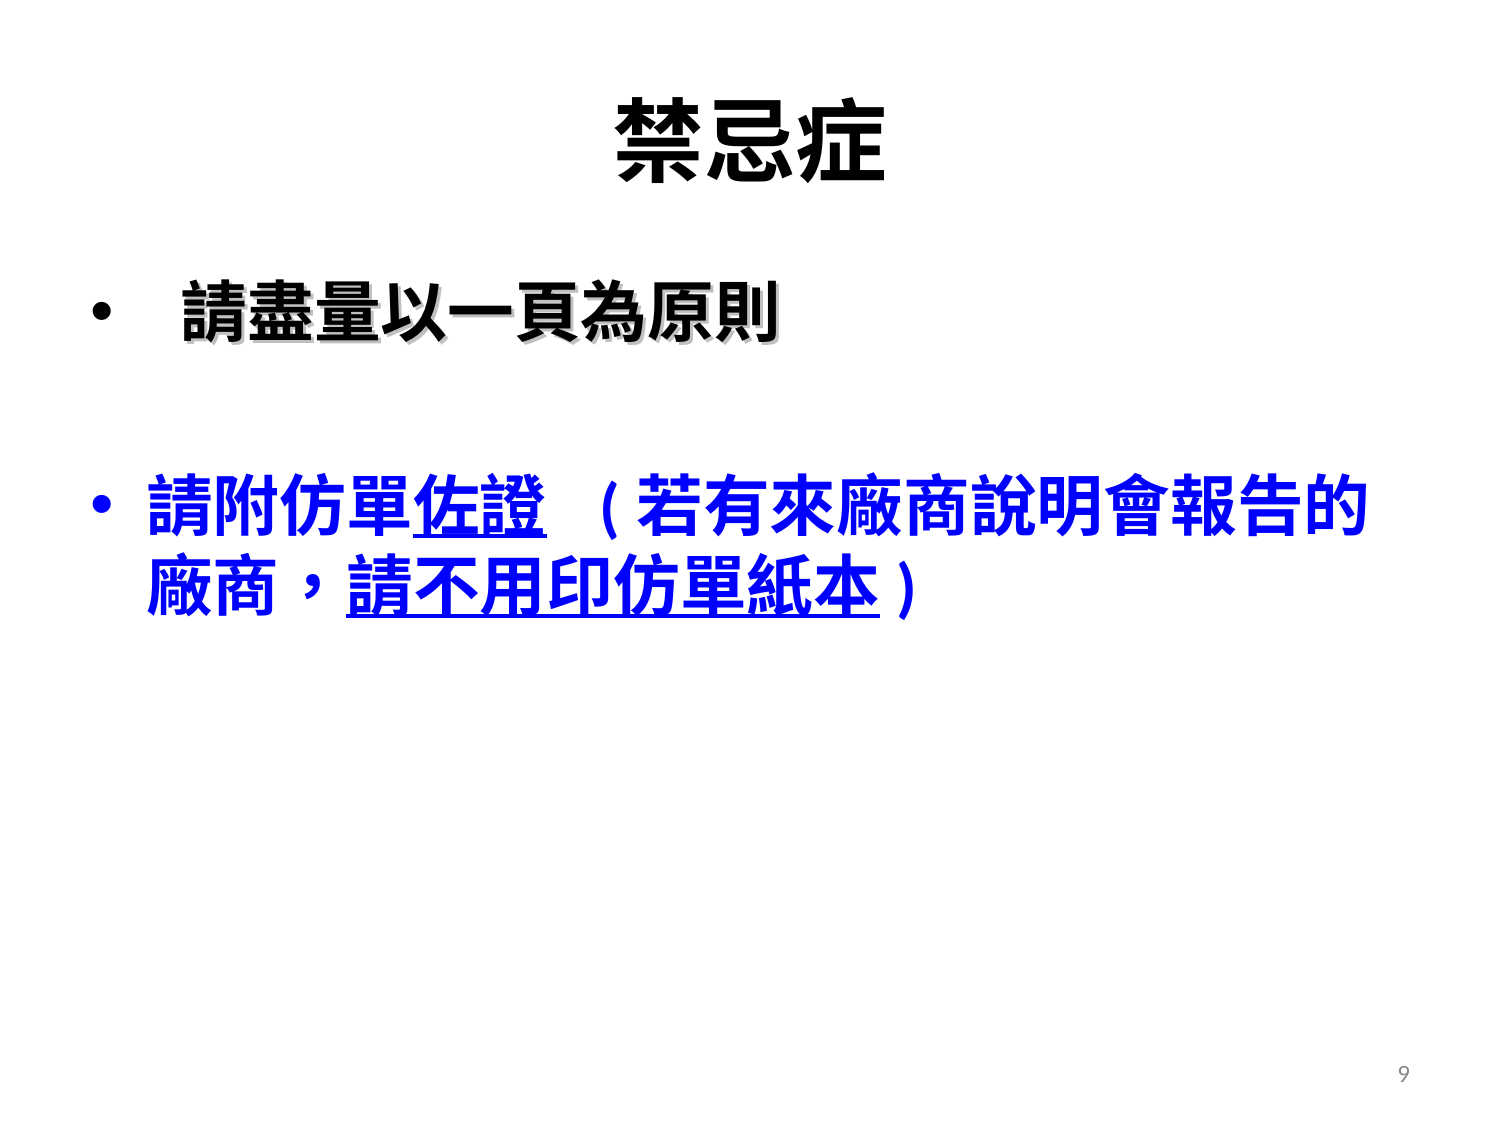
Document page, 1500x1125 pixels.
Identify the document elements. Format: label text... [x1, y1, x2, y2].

text_box <編號> [1074, 1042, 1426, 1103]
list 請盡量以一頁為原則 請附仿單佐證 (若有來廠商說明會報告的廠商，請不用印仿單紙本) [75, 262, 1426, 1005]
title 禁忌症 [75, 45, 1426, 233]
